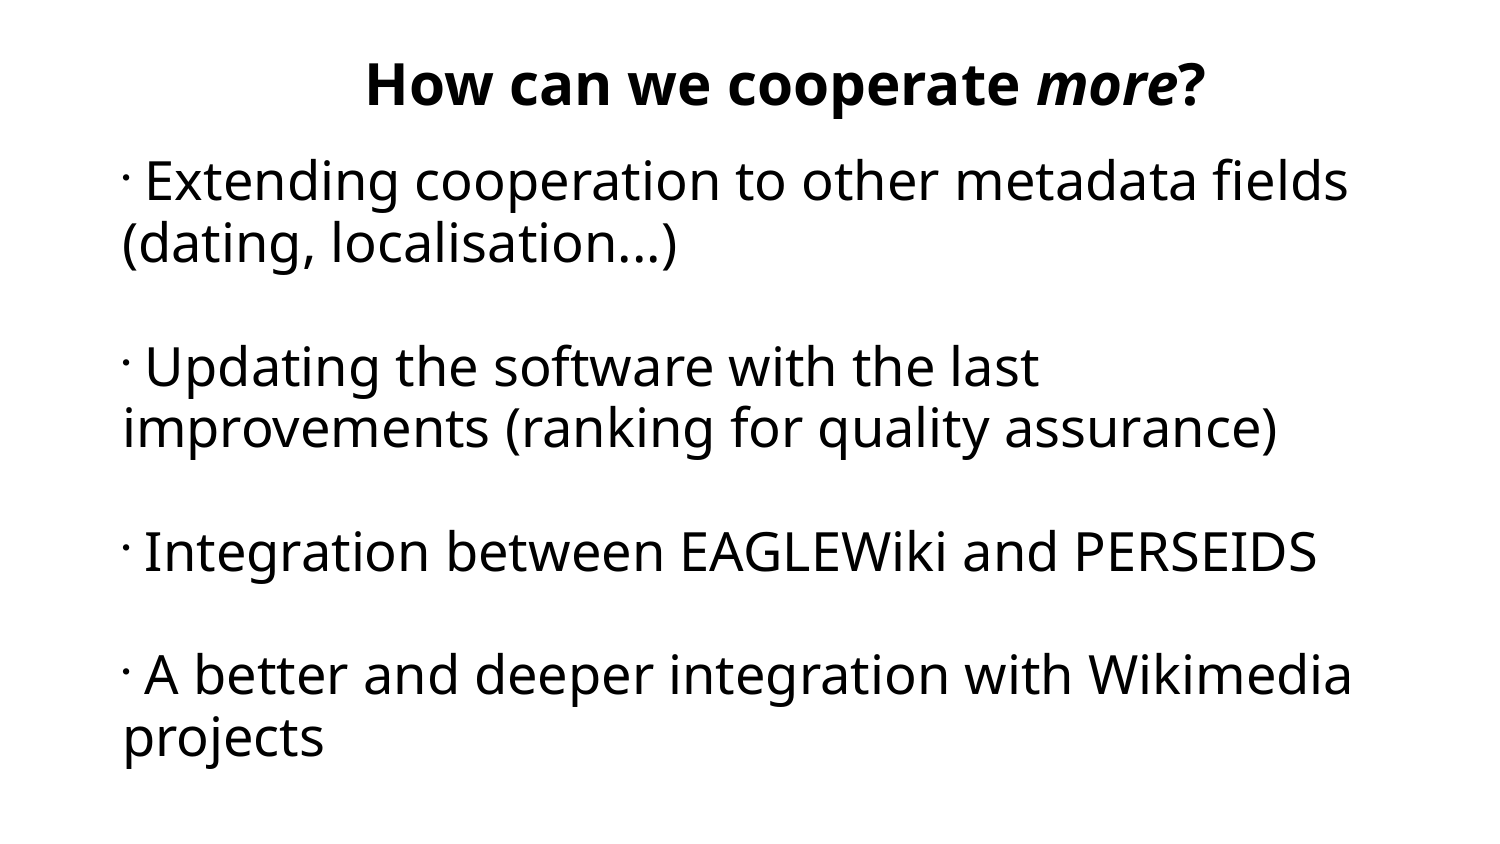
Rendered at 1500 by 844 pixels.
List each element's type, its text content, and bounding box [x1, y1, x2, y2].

subtitle Extending cooperation to other metadata fields (dating, localisation...) Updating the software with the last improvements (ranking for quality assurance) Integration between EAGLEWiki and PERSEIDS A better and deeper integration with Wikimedia projects [122, 166, 1378, 769]
text_box How can we cooperate more? [94, 35, 1441, 166]
